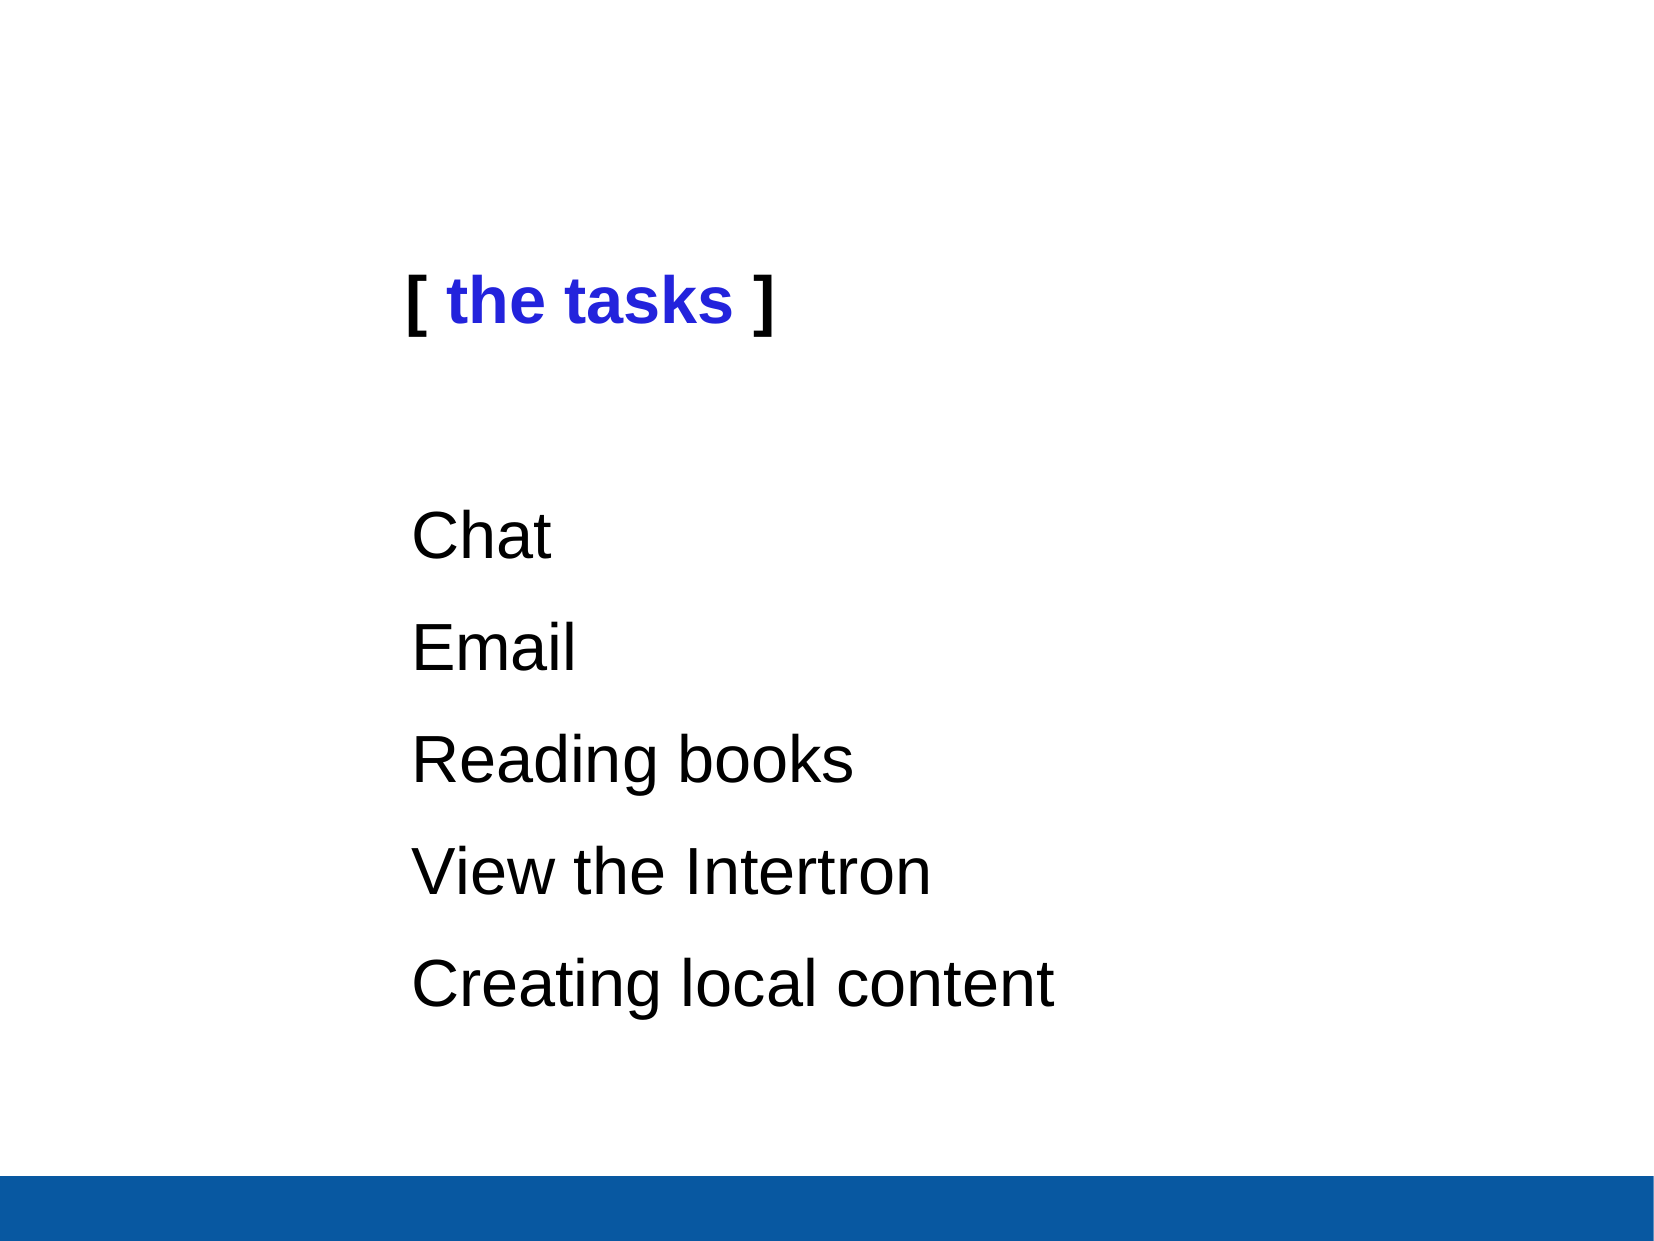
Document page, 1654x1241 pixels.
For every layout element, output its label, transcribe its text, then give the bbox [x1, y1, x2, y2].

text_box Chat Email Reading books View the Intertron Creating local content [411, 460, 1059, 984]
picture [0, 1176, 1654, 1241]
text_box [ the tasks ] [405, 263, 777, 339]
